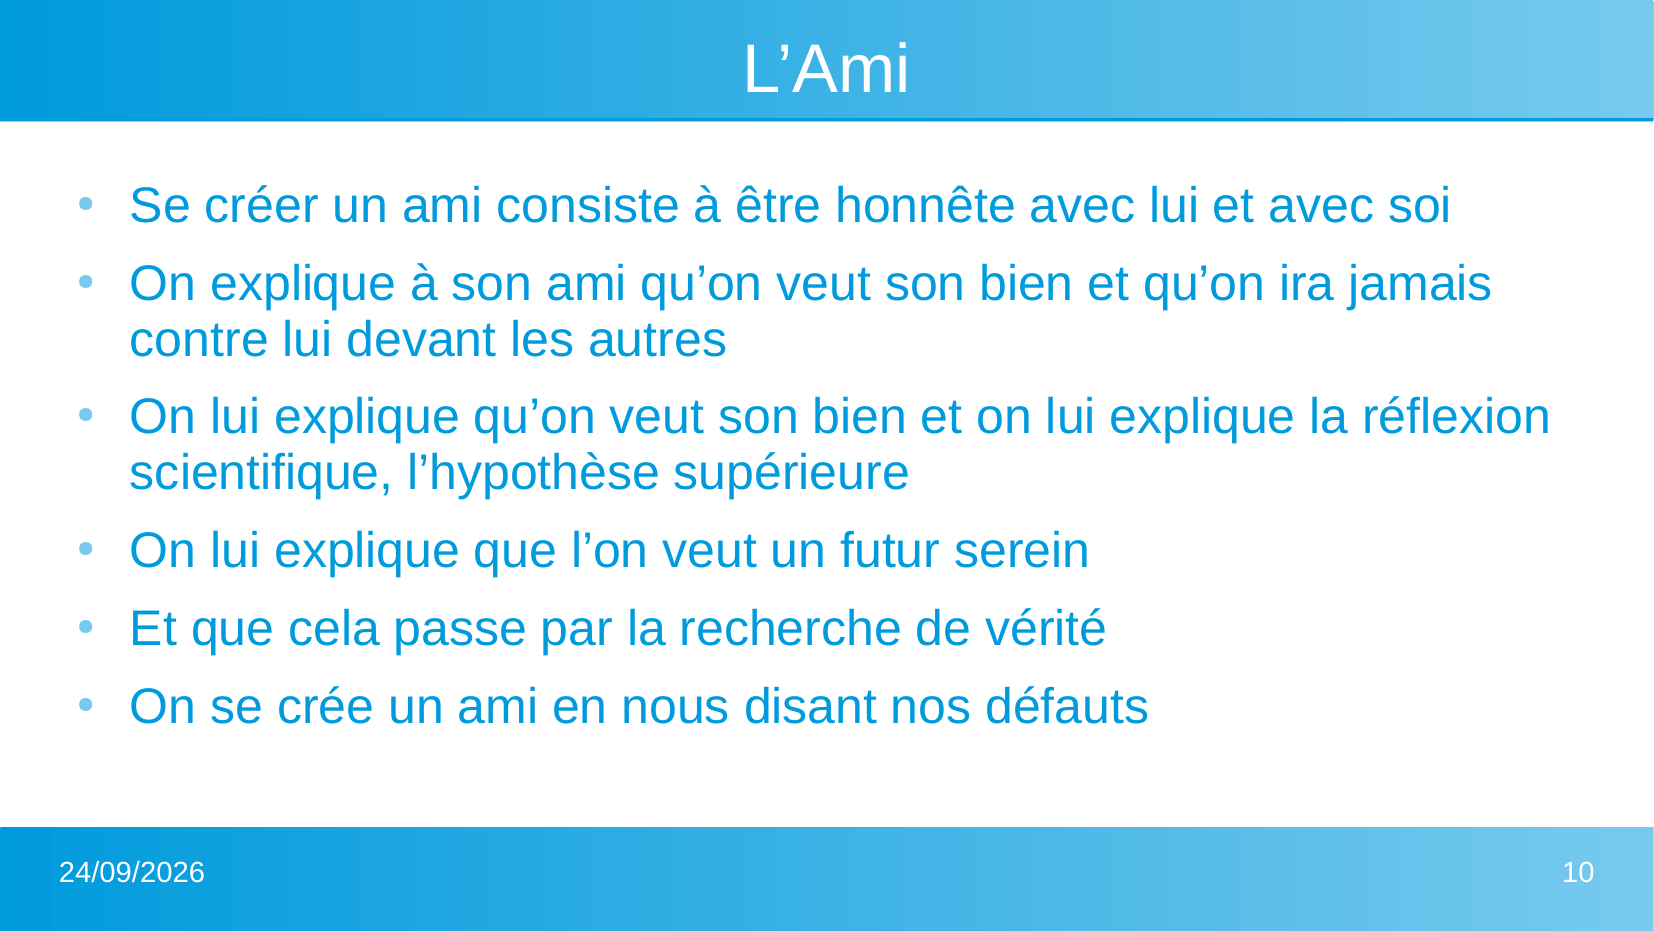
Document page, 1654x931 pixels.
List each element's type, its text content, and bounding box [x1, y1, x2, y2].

list Se créer un ami consiste à être honnête avec lui et avec soi On explique à son ami qu’on veut son bien et qu’on ira jamais contre lui devant les autres On lui explique qu’on veut son bien et on lui explique la réflexion scientifique, l’hypothèse supérieure On lui explique que l’on veut un futur serein Et que cela passe par la recherche de vérité On se crée un ami en nous disant nos défauts [59, 177, 1595, 768]
title L’Ami [59, 29, 1595, 108]
